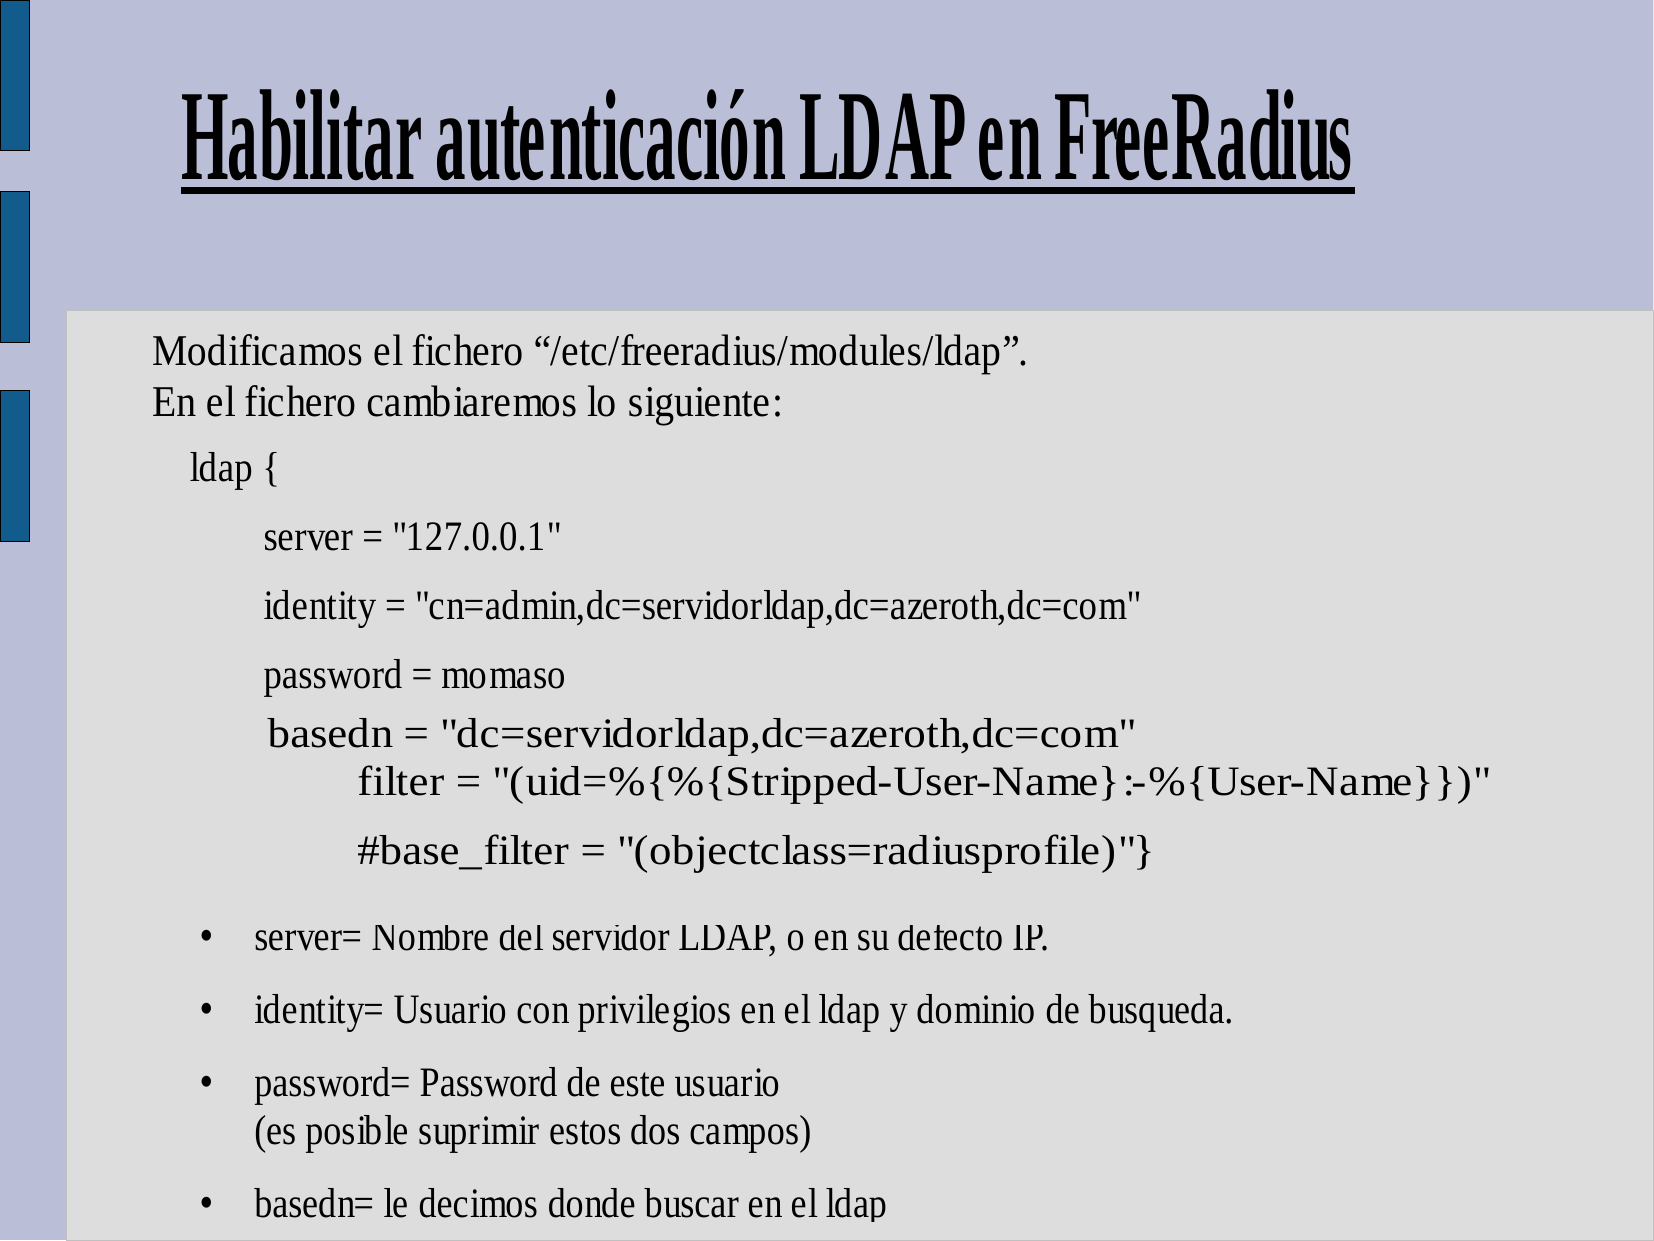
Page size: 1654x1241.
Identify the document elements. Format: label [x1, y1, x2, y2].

chart [143, 59, 1654, 1222]
